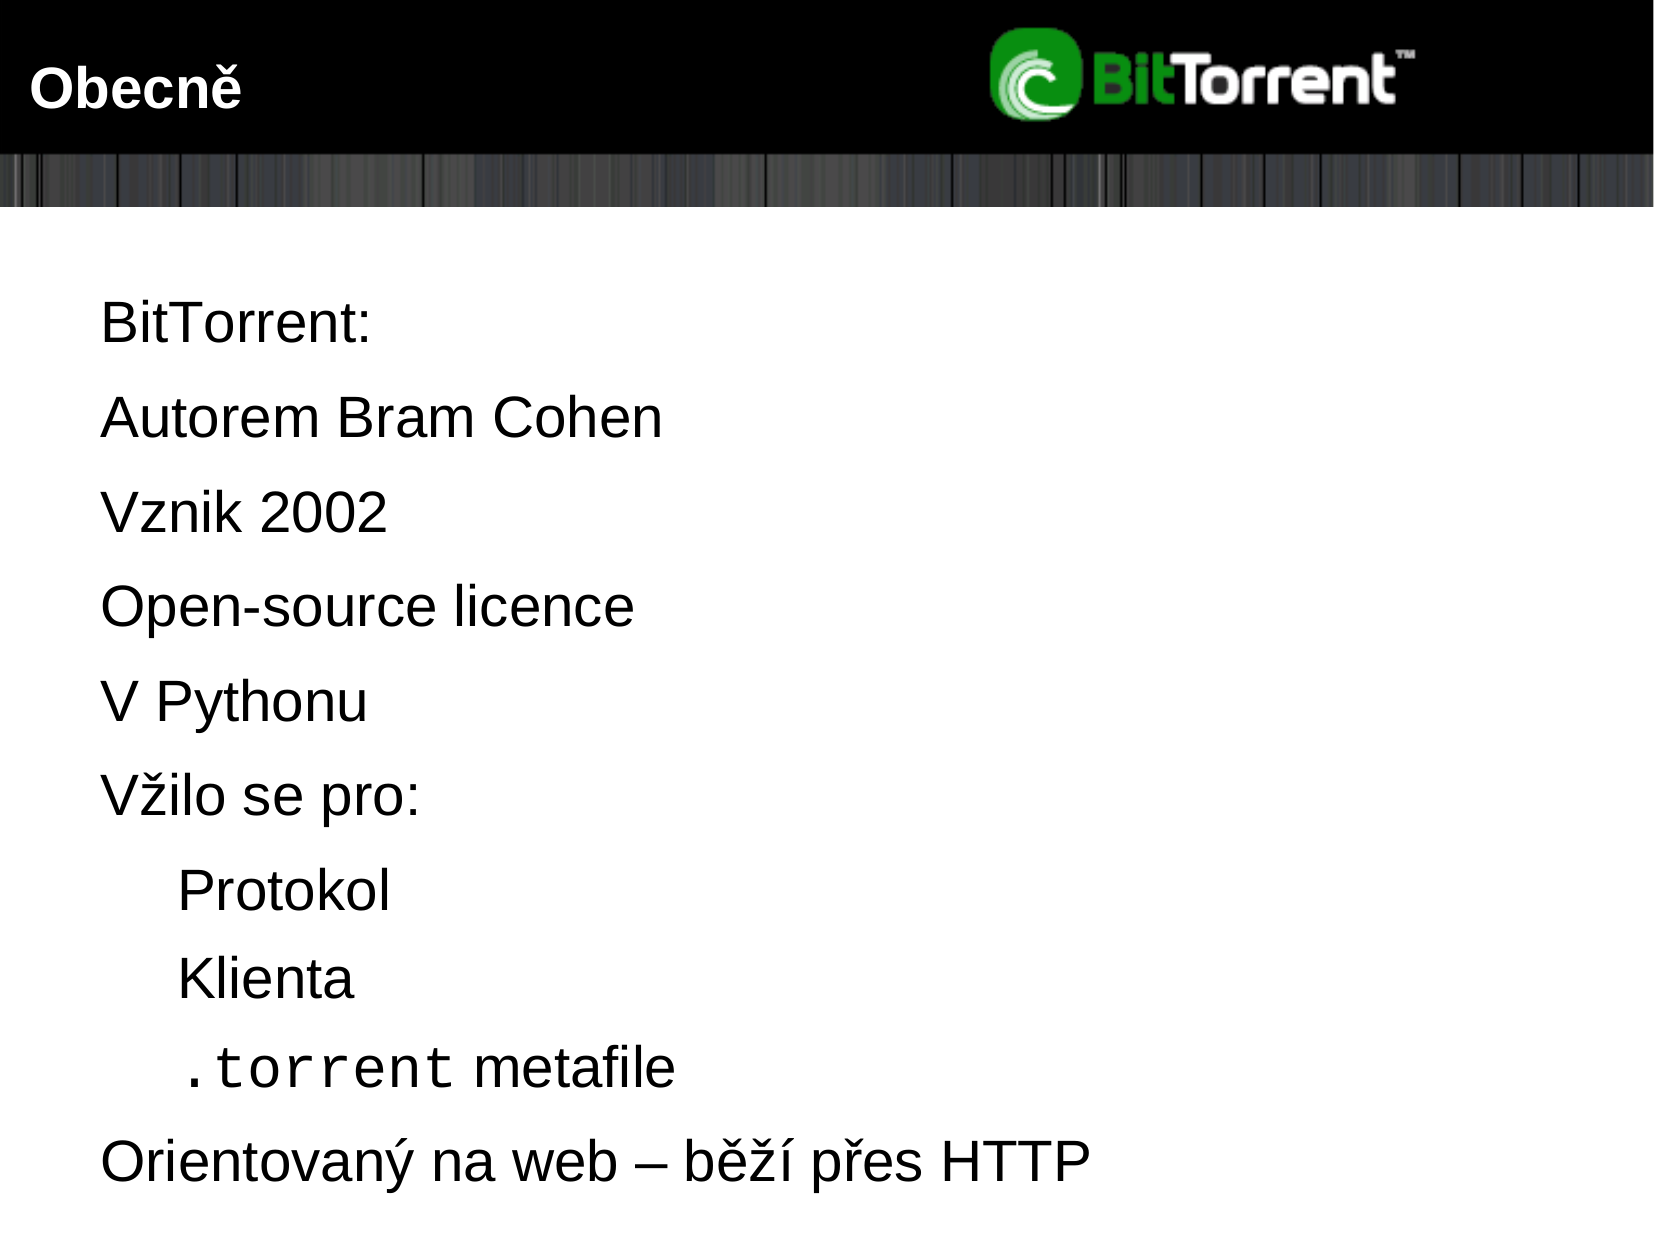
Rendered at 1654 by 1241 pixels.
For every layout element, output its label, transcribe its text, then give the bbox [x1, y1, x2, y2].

title Obecně [29, 0, 1518, 178]
list BitTorrent: Autorem Bram Cohen Vznik 2002 Open-source licence V Pythonu Vžilo se pro: Protokol Klienta .torrent metafile Orientovaný na web – běží přes HTTP [82, 290, 1571, 1190]
picture [0, 0, 1654, 207]
